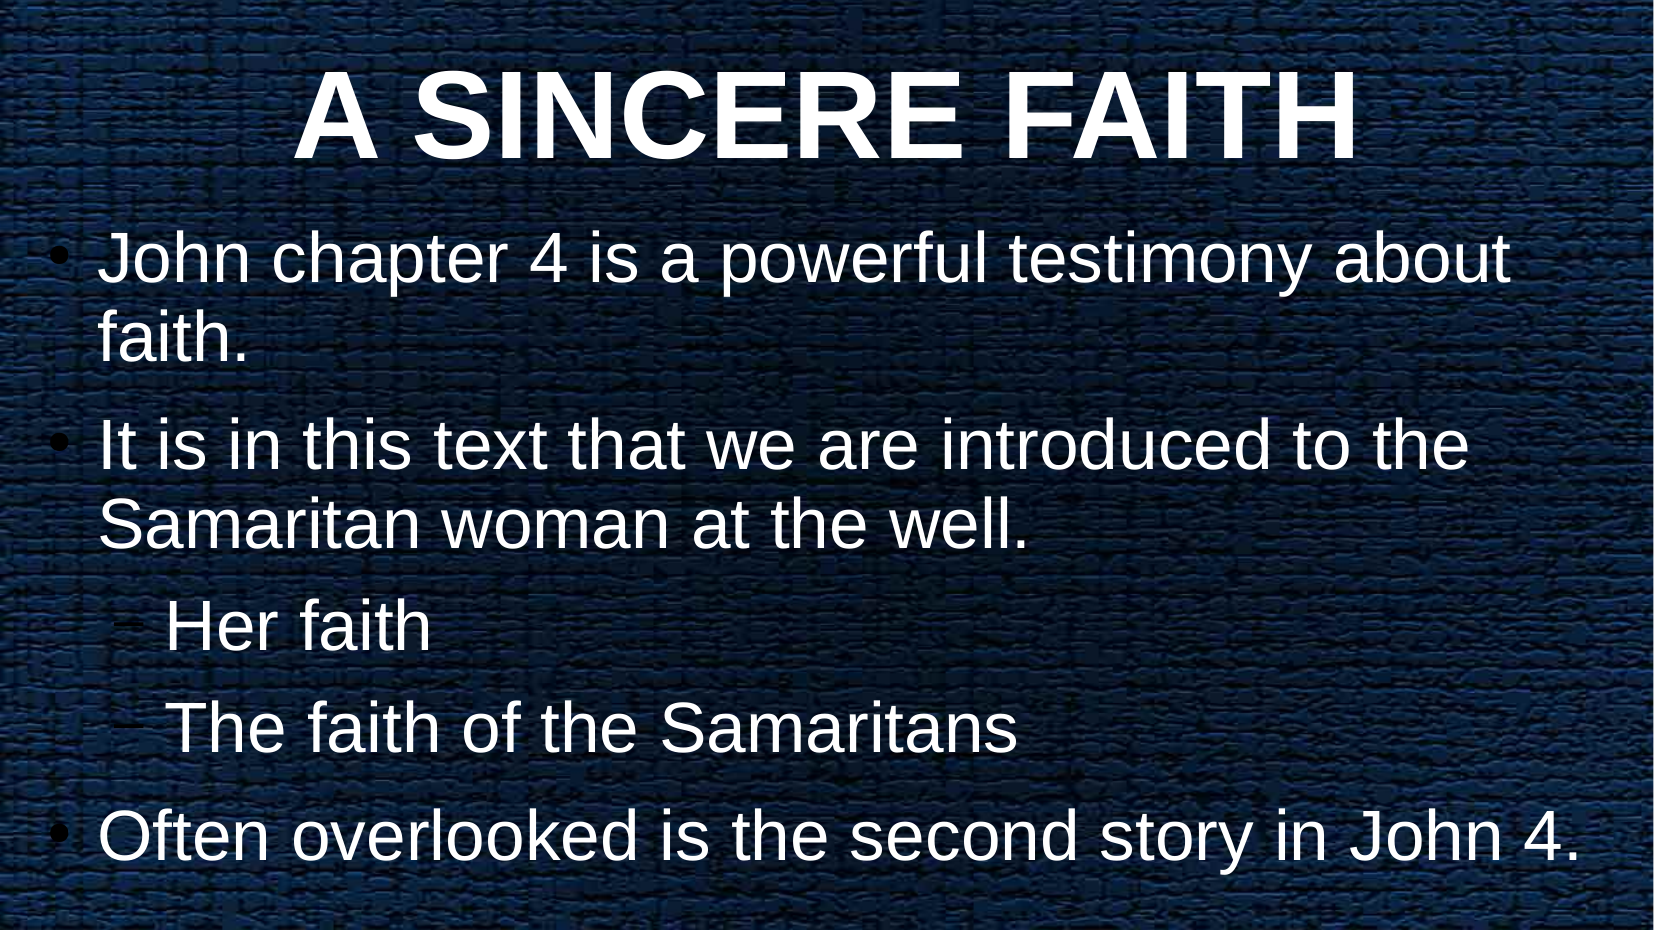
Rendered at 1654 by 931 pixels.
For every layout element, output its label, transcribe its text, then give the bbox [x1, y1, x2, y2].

list John chapter 4 is a powerful testimony about faith. It is in this text that we are introduced to the Samaritan woman at the well. Her faith The faith of the Samaritans Often overlooked is the second story in John 4. [30, 217, 1621, 886]
title A SINCERE FAITH [82, 37, 1571, 193]
picture [0, 0, 1654, 930]
